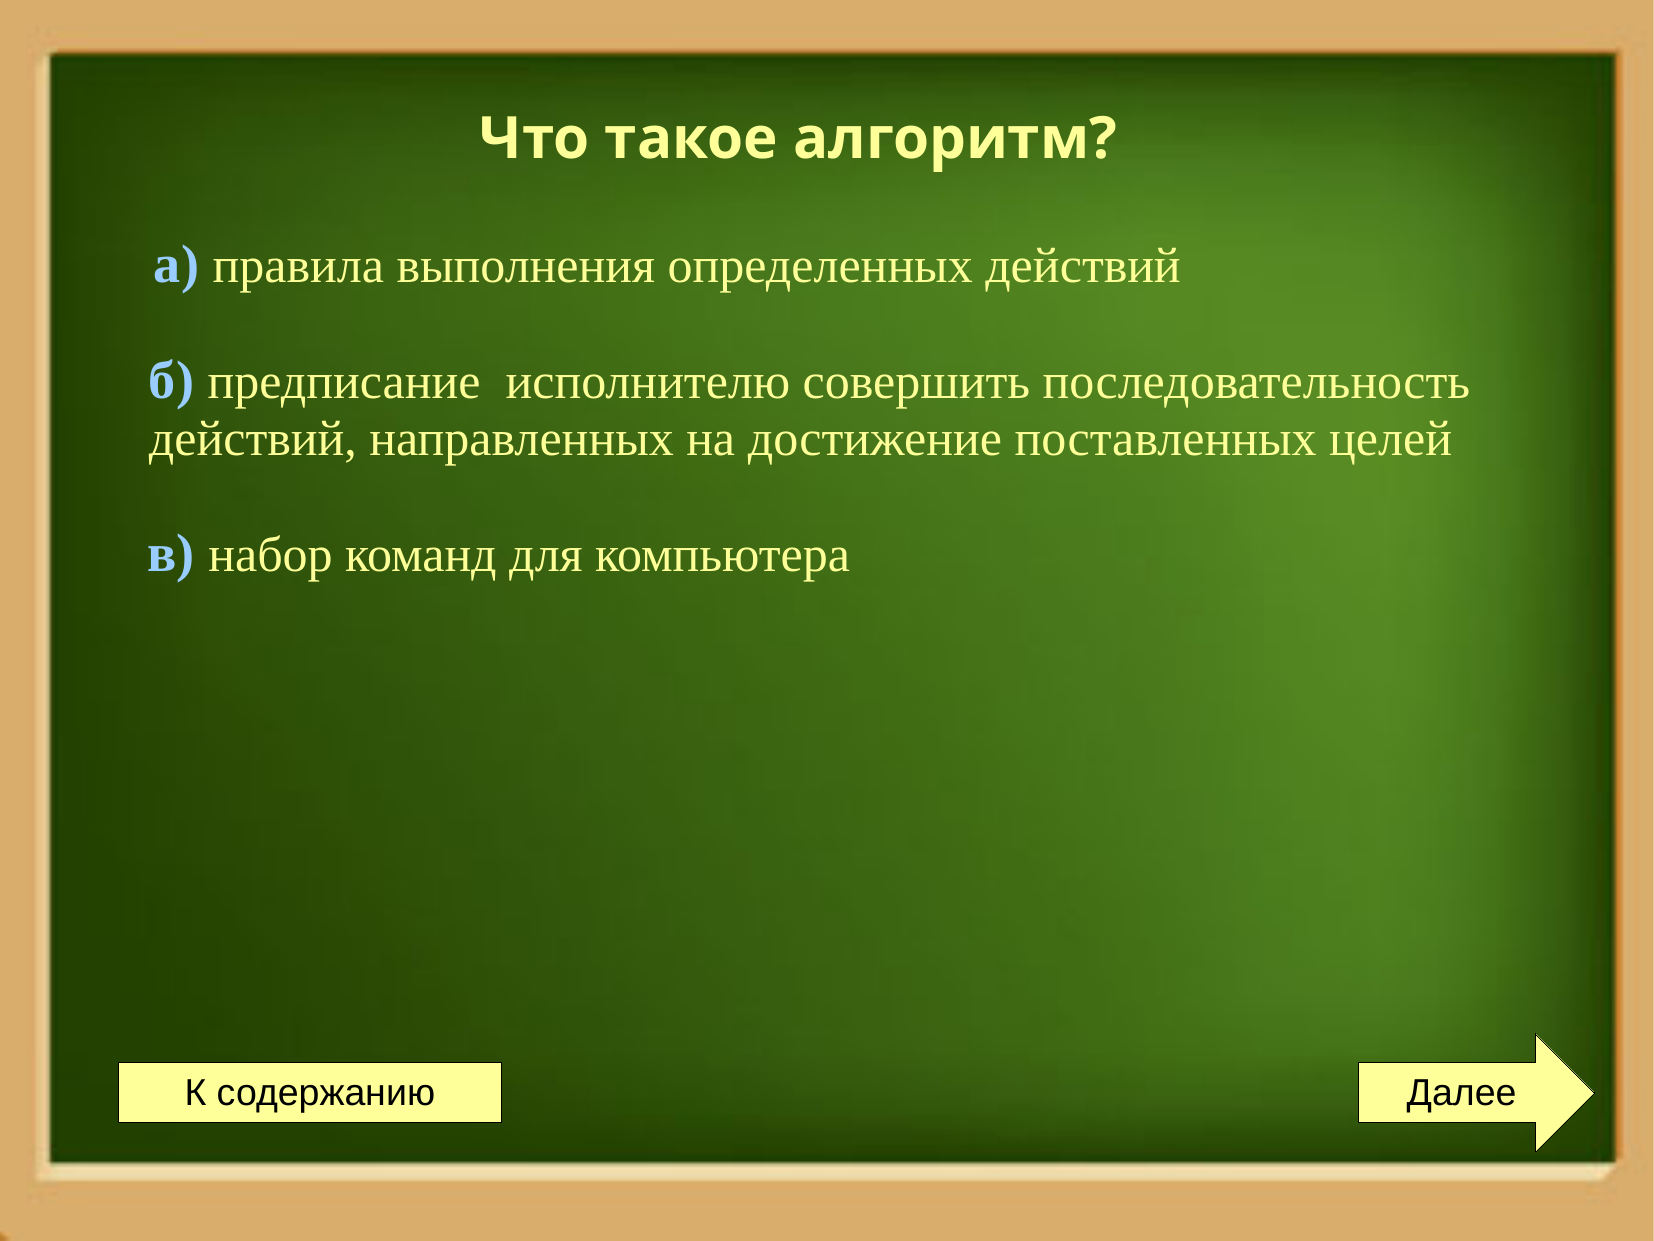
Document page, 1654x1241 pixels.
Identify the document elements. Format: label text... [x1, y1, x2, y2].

text_box б) предписание исполнителю совершить последовательность действий, направленных на достижение поставленных целей [78, 350, 1589, 469]
text_box Что такое алгоритм? [444, 88, 1103, 185]
text_box Далее [1358, 1033, 1595, 1152]
picture [0, 0, 1654, 1241]
text_box К содержанию [118, 1062, 502, 1123]
text_box а) правила выполнения определенных действий [83, 233, 1211, 296]
text_box в) набор команд для компьютера [76, 523, 881, 585]
